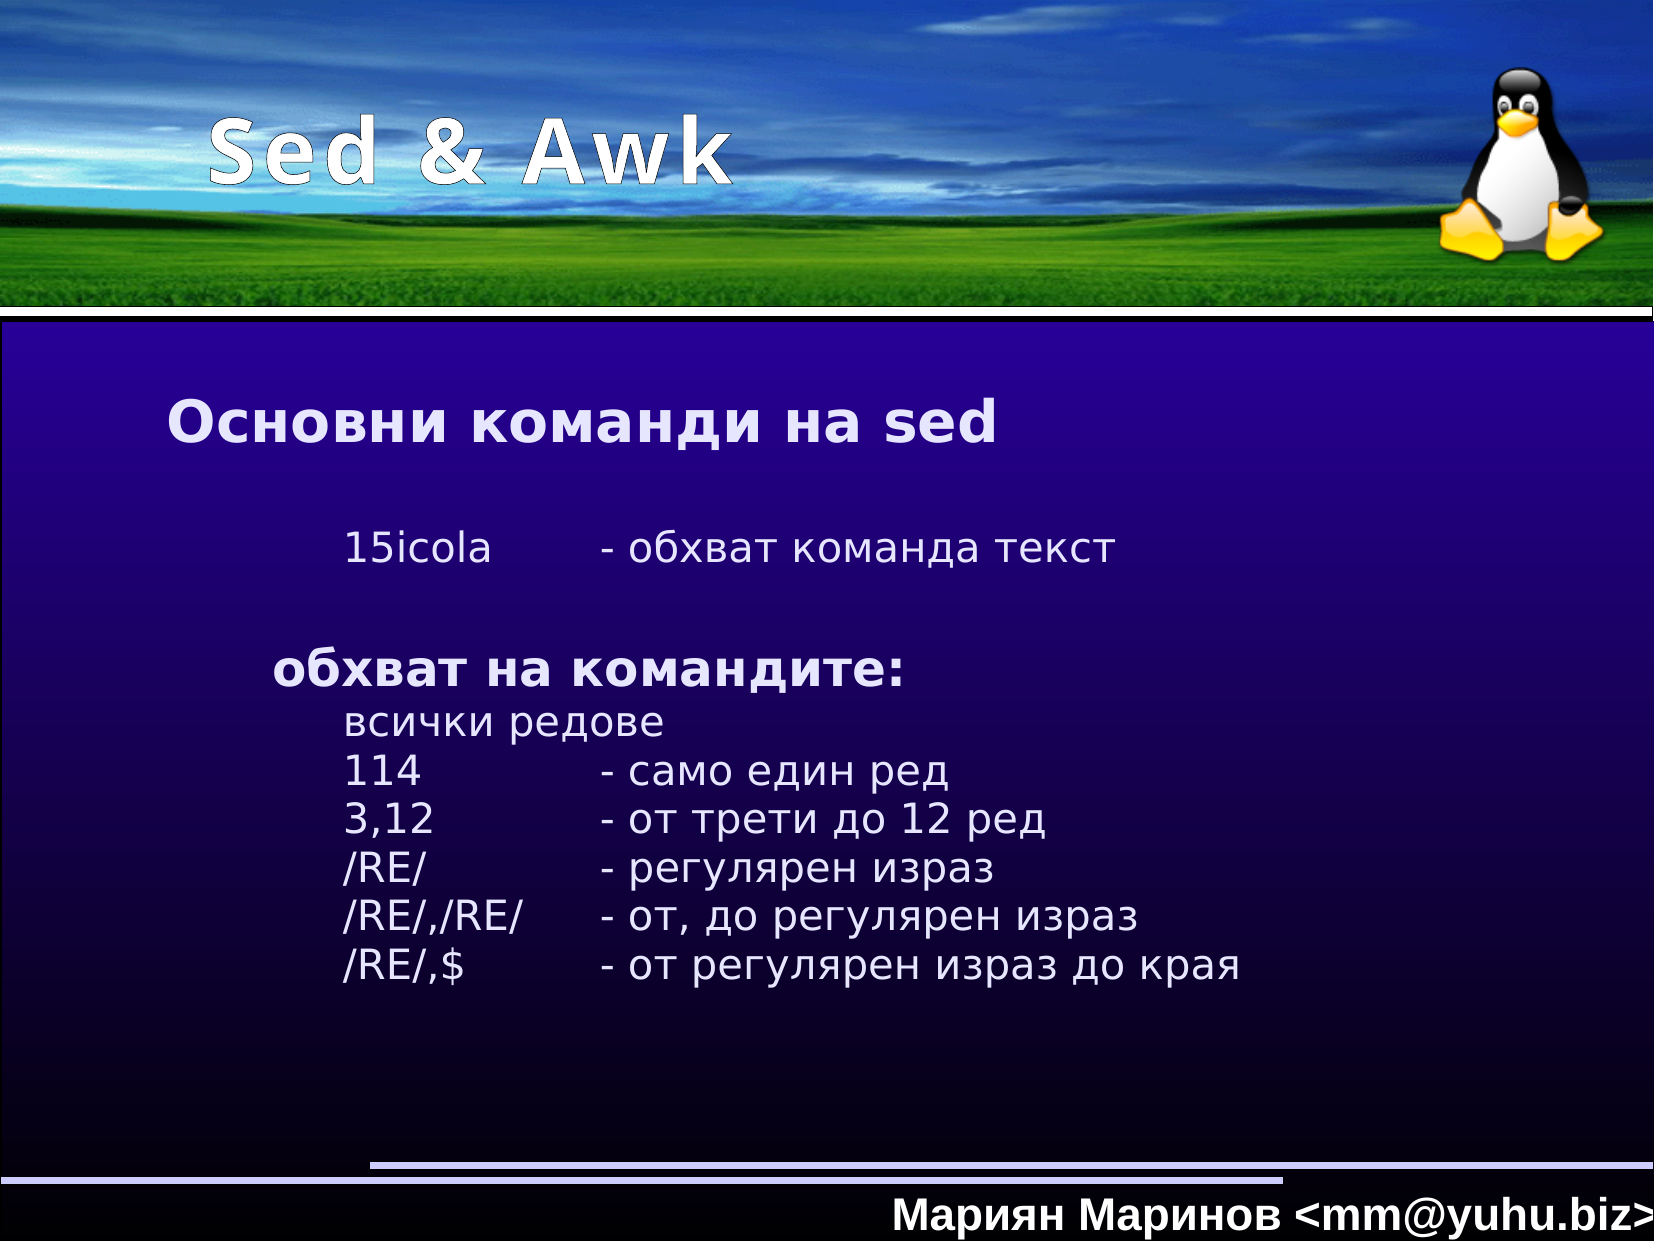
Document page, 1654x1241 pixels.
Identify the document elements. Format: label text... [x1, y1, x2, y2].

list Основни команди на sed 15icola - обхват команда текст обхват на командите: всички редове 114 - само един ред 3,12 - от трети до 12 ред /RE/ - регулярен израз /RE/,/RE/ - от, до регулярен израз /RE/,$ - от регулярен израз до края [94, 388, 1522, 1173]
text_box [0, 321, 1653, 1241]
picture [0, 0, 1653, 306]
text_box [0, 306, 1653, 317]
title Sed & Awk [206, 44, 1416, 252]
text_box Мариян Маринов <mm@yuhu.biz> [891, 1189, 1653, 1241]
